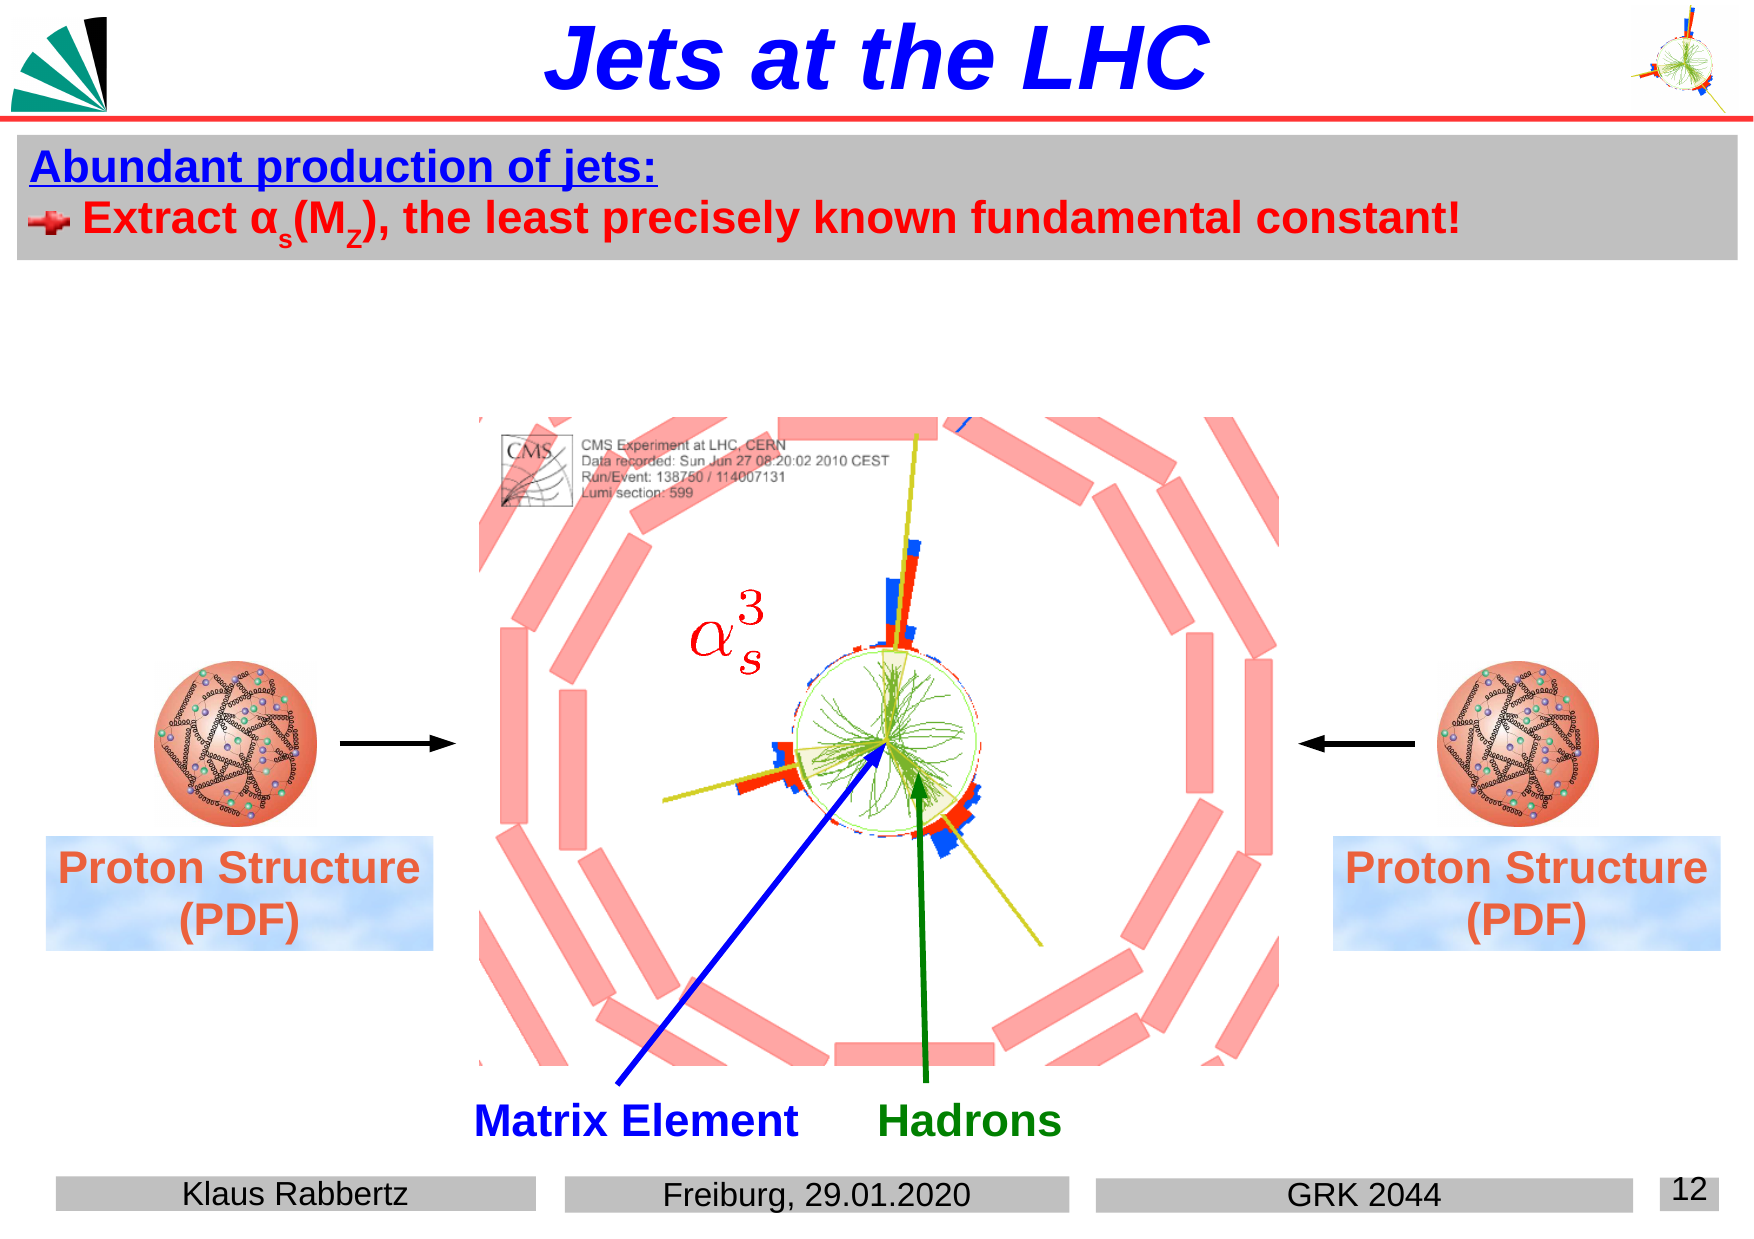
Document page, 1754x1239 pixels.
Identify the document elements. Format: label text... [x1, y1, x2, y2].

text_box Abundant production of jets: Extract αs(MZ), the least precisely known fundamental constant! [17, 134, 1738, 261]
picture [1631, 5, 1739, 113]
text_box Hadrons [865, 1089, 1075, 1153]
title Jets at the LHC [124, 0, 1630, 116]
text_box Proton Structure (PDF) [45, 836, 434, 951]
text_box Matrix Element [461, 1089, 812, 1153]
picture [154, 661, 317, 827]
picture [11, 17, 107, 113]
picture [1437, 661, 1599, 827]
text_box Proton Structure (PDF) [1333, 836, 1721, 951]
picture [479, 417, 1279, 1066]
